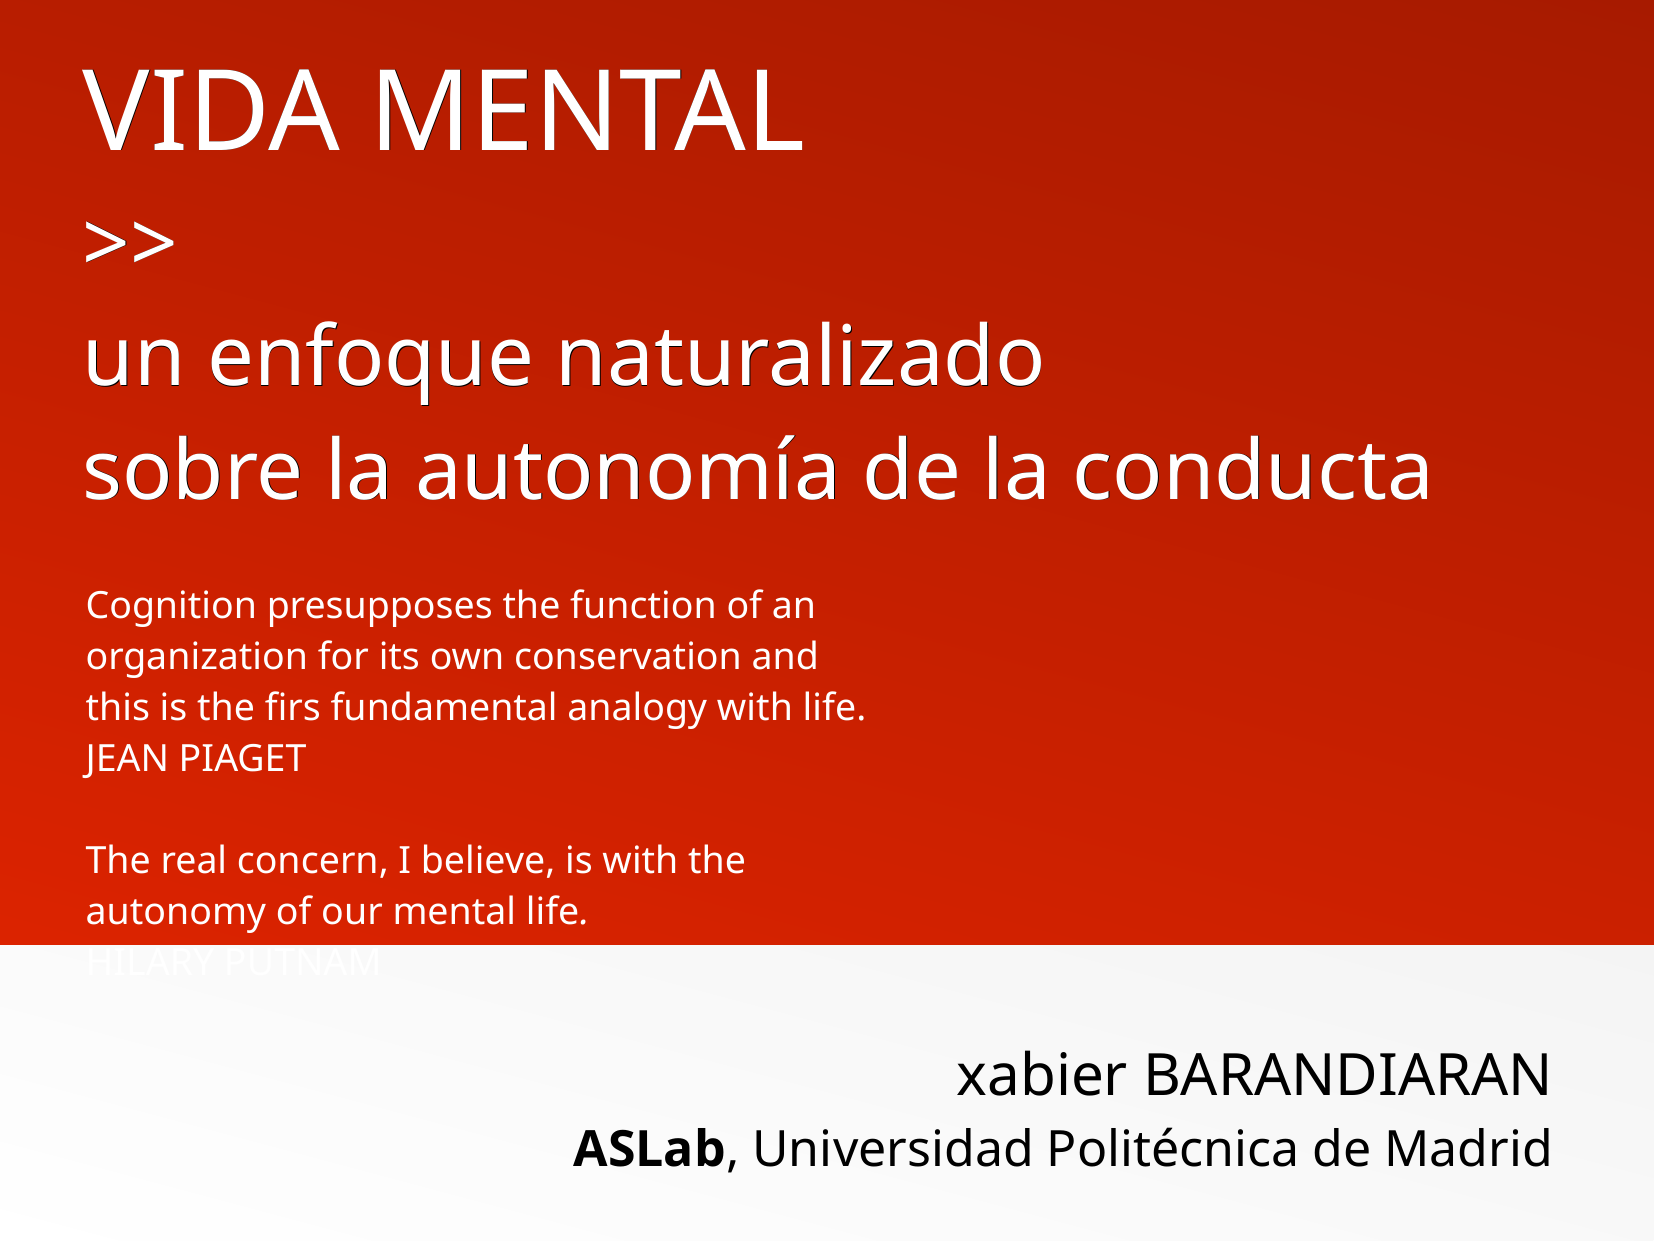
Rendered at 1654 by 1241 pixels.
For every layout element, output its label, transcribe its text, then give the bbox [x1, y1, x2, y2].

title xabier BARANDIARAN ASLab, Universidad Politécnica de Madrid [65, 1003, 1554, 1211]
text_box [0, 0, 1654, 945]
subtitle VIDA MENTAL >> un enfoque naturalizado sobre la autonomía de la conducta [82, 0, 1571, 637]
text_box Cognition presupposes the function of an organization for its own conservation and this is the firs fundamental analogy with life. JEAN PIAGET The real concern, I believe, is with the autonomy of our mental life. HILARY PUTNAM [70, 571, 898, 886]
